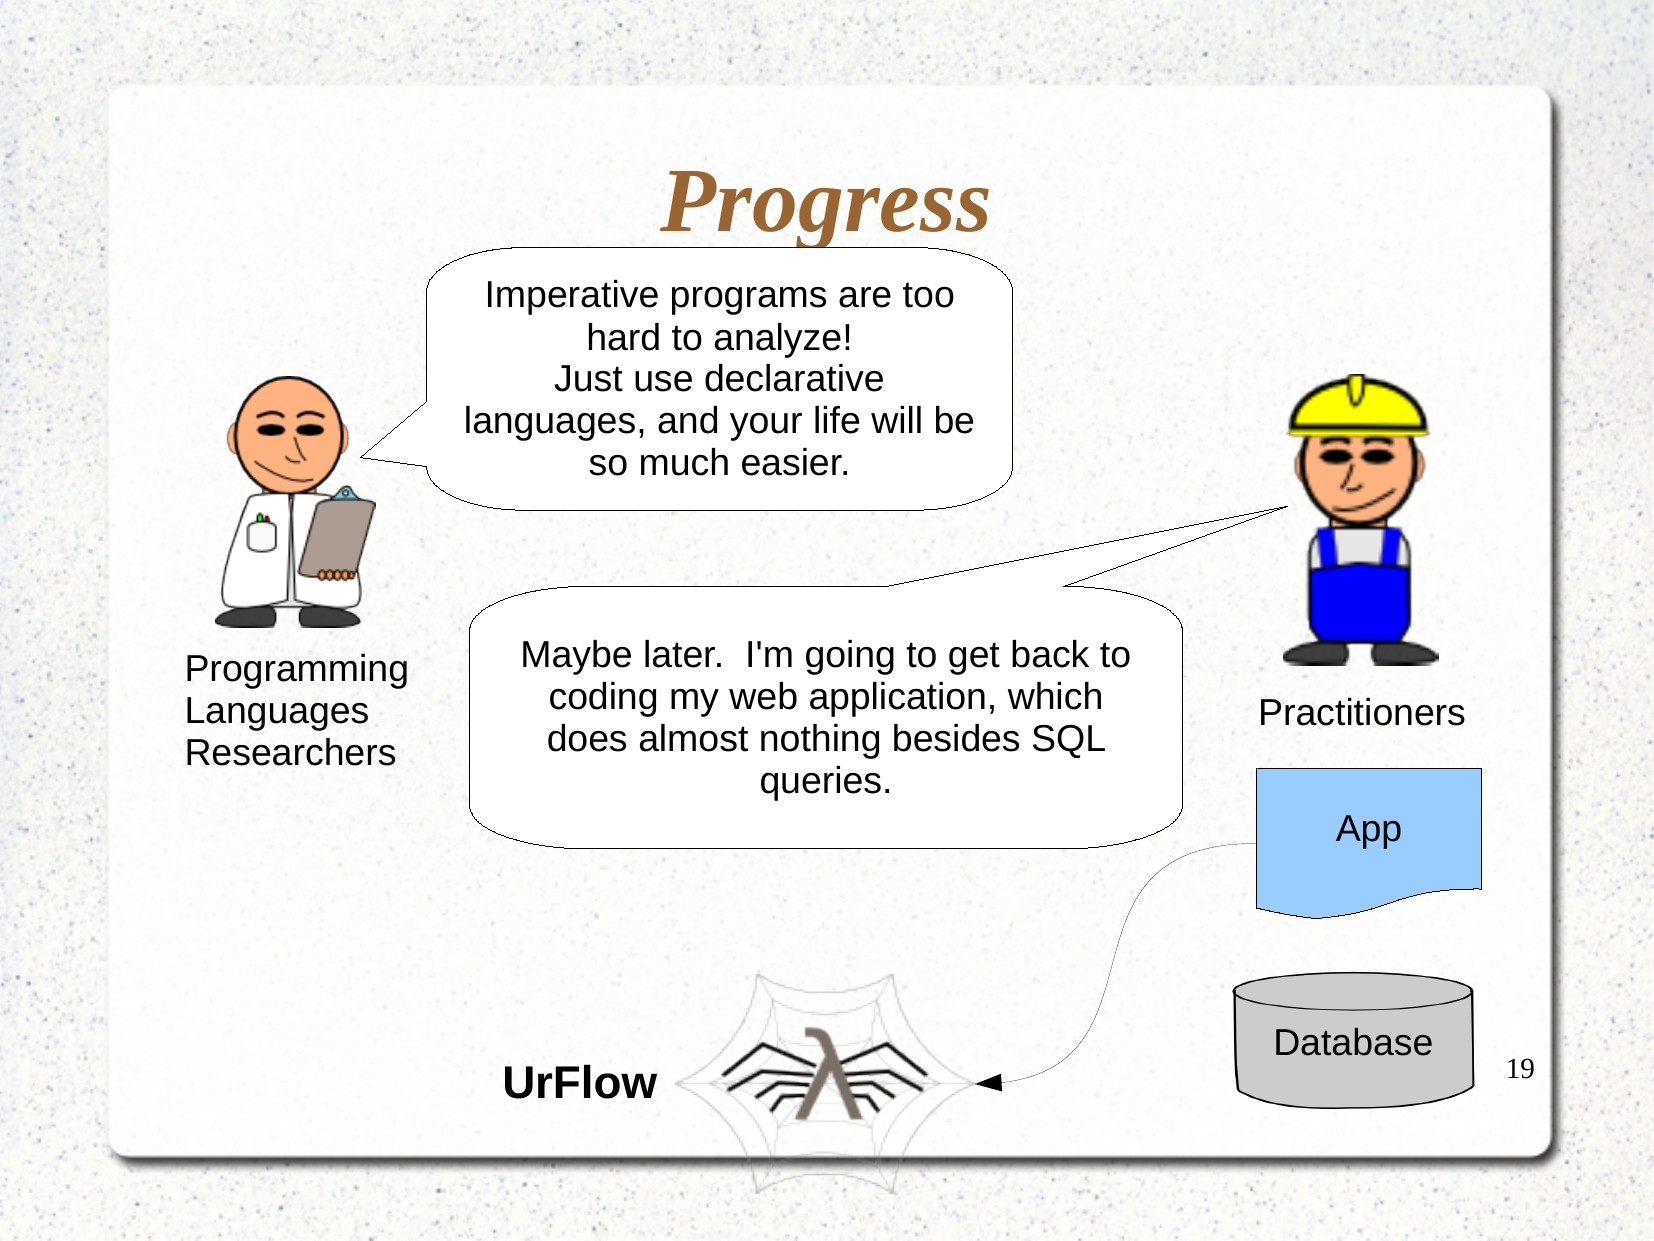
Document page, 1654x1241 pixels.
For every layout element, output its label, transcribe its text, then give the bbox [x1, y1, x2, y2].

text_box UrFlow [487, 1050, 676, 1117]
text_box Maybe later. I'm going to get back to coding my web application, which does almost nothing besides SQL queries. [469, 506, 1288, 849]
text_box Programming Languages Researchers [169, 640, 433, 781]
picture [0, 0, 1654, 1241]
text_box App [1256, 768, 1482, 919]
title Progress [118, 104, 1536, 297]
text_box Practitioners [1243, 684, 1483, 742]
text_box Imperative programs are too hard to analyze! Just use declarative languages, and your life will be so much easier. [360, 247, 1013, 511]
